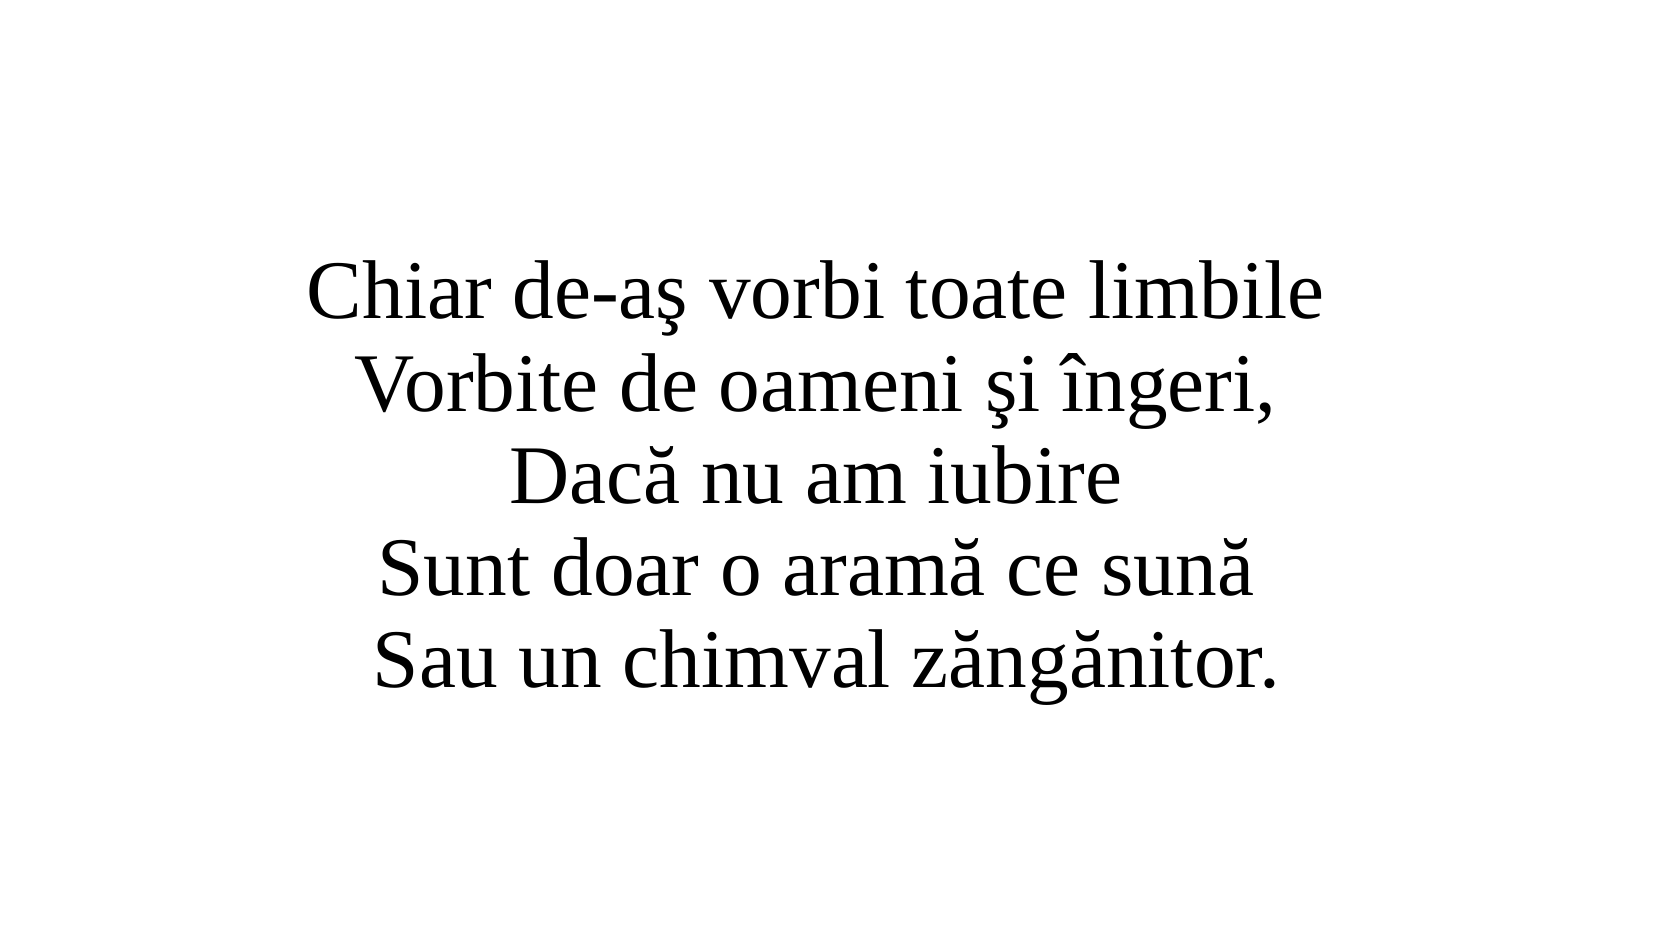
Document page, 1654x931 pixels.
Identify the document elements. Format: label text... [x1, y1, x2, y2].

subtitle Chiar de-aş vorbi toate limbile Vorbite de oameni şi îngeri, Dacă nu am iubire Sunt doar o aramă ce sună Sau un chimval zăngănitor. [165, 205, 1489, 745]
